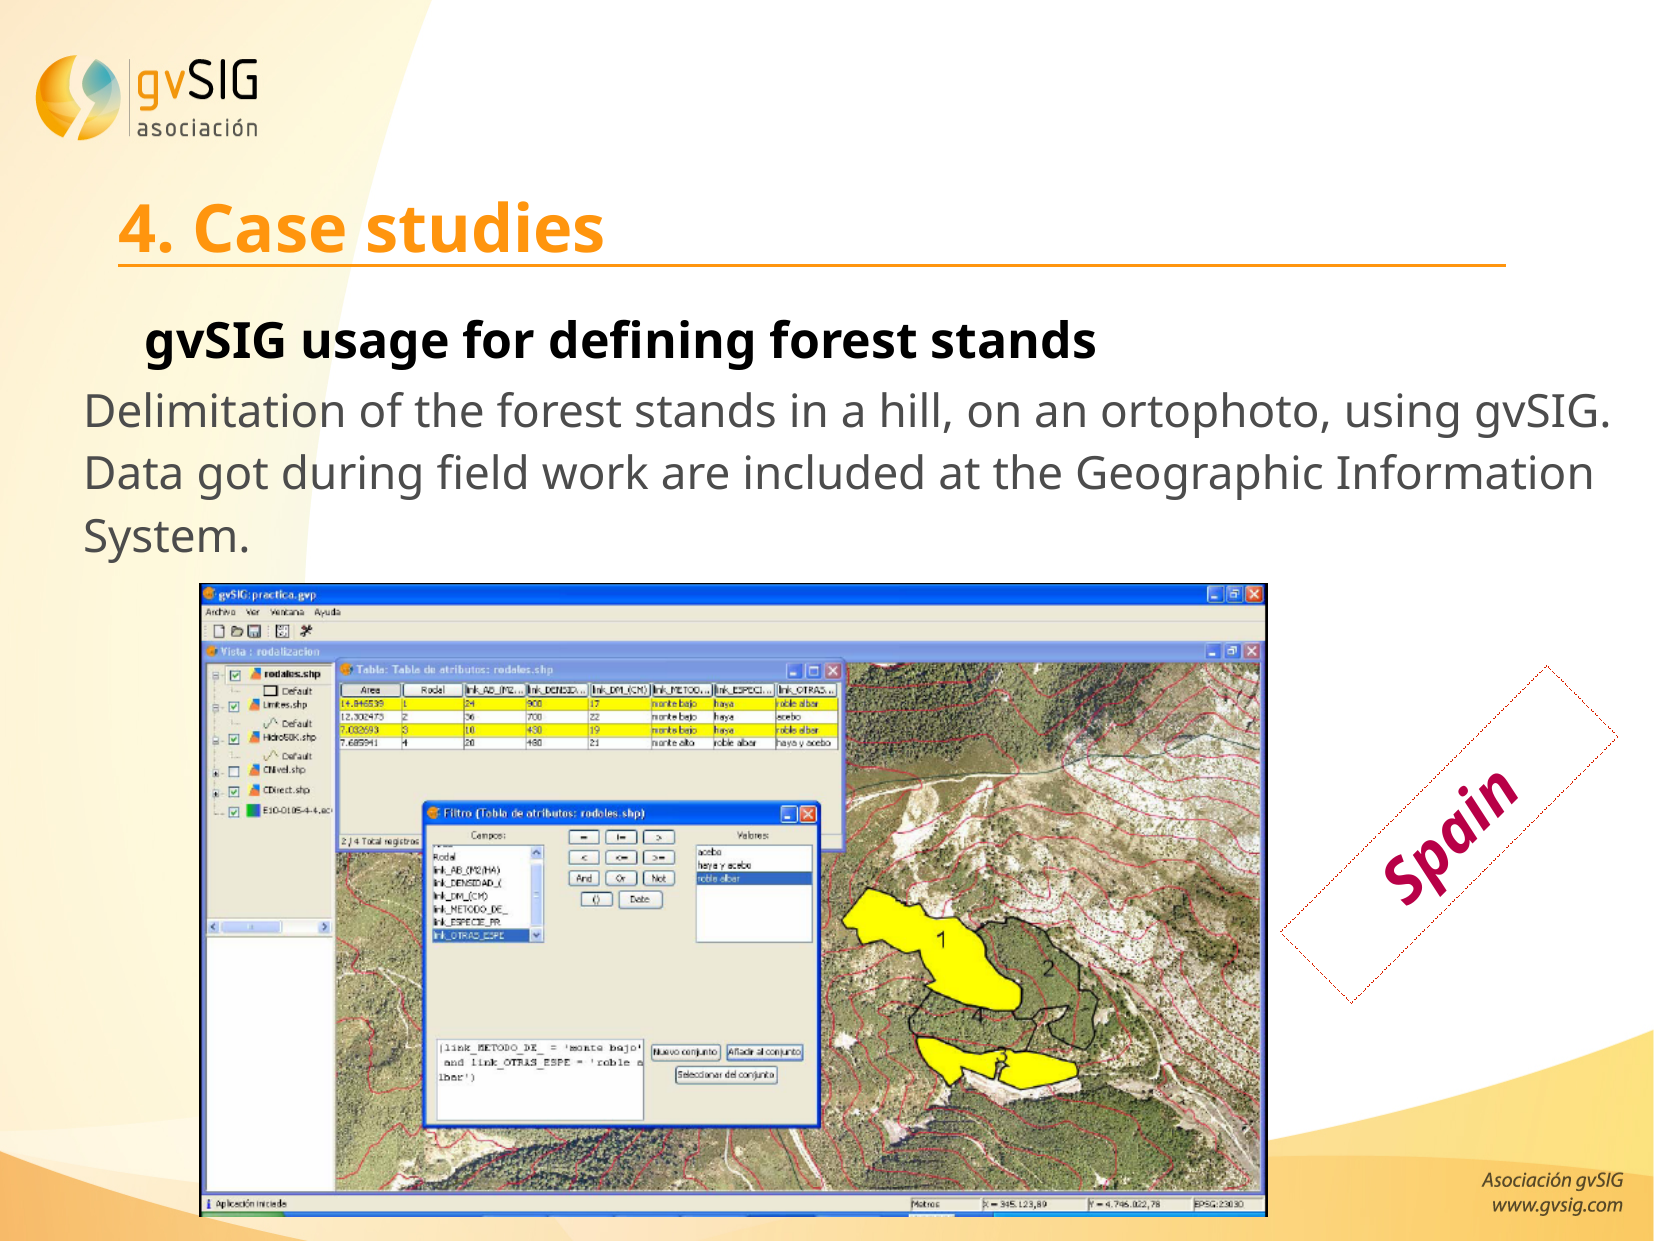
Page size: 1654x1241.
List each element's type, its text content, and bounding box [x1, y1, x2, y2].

title Delimitation of the forest stands in a hill, on an ortophoto, using gvSIG. Data got during field work are included at the Geographic Information System. [83, 392, 1654, 552]
picture [0, 0, 1654, 1241]
text_box Spain [1280, 665, 1618, 1004]
title 4. Case studies [118, 177, 1607, 276]
title gvSIG usage for defining forest stands [144, 260, 1440, 392]
